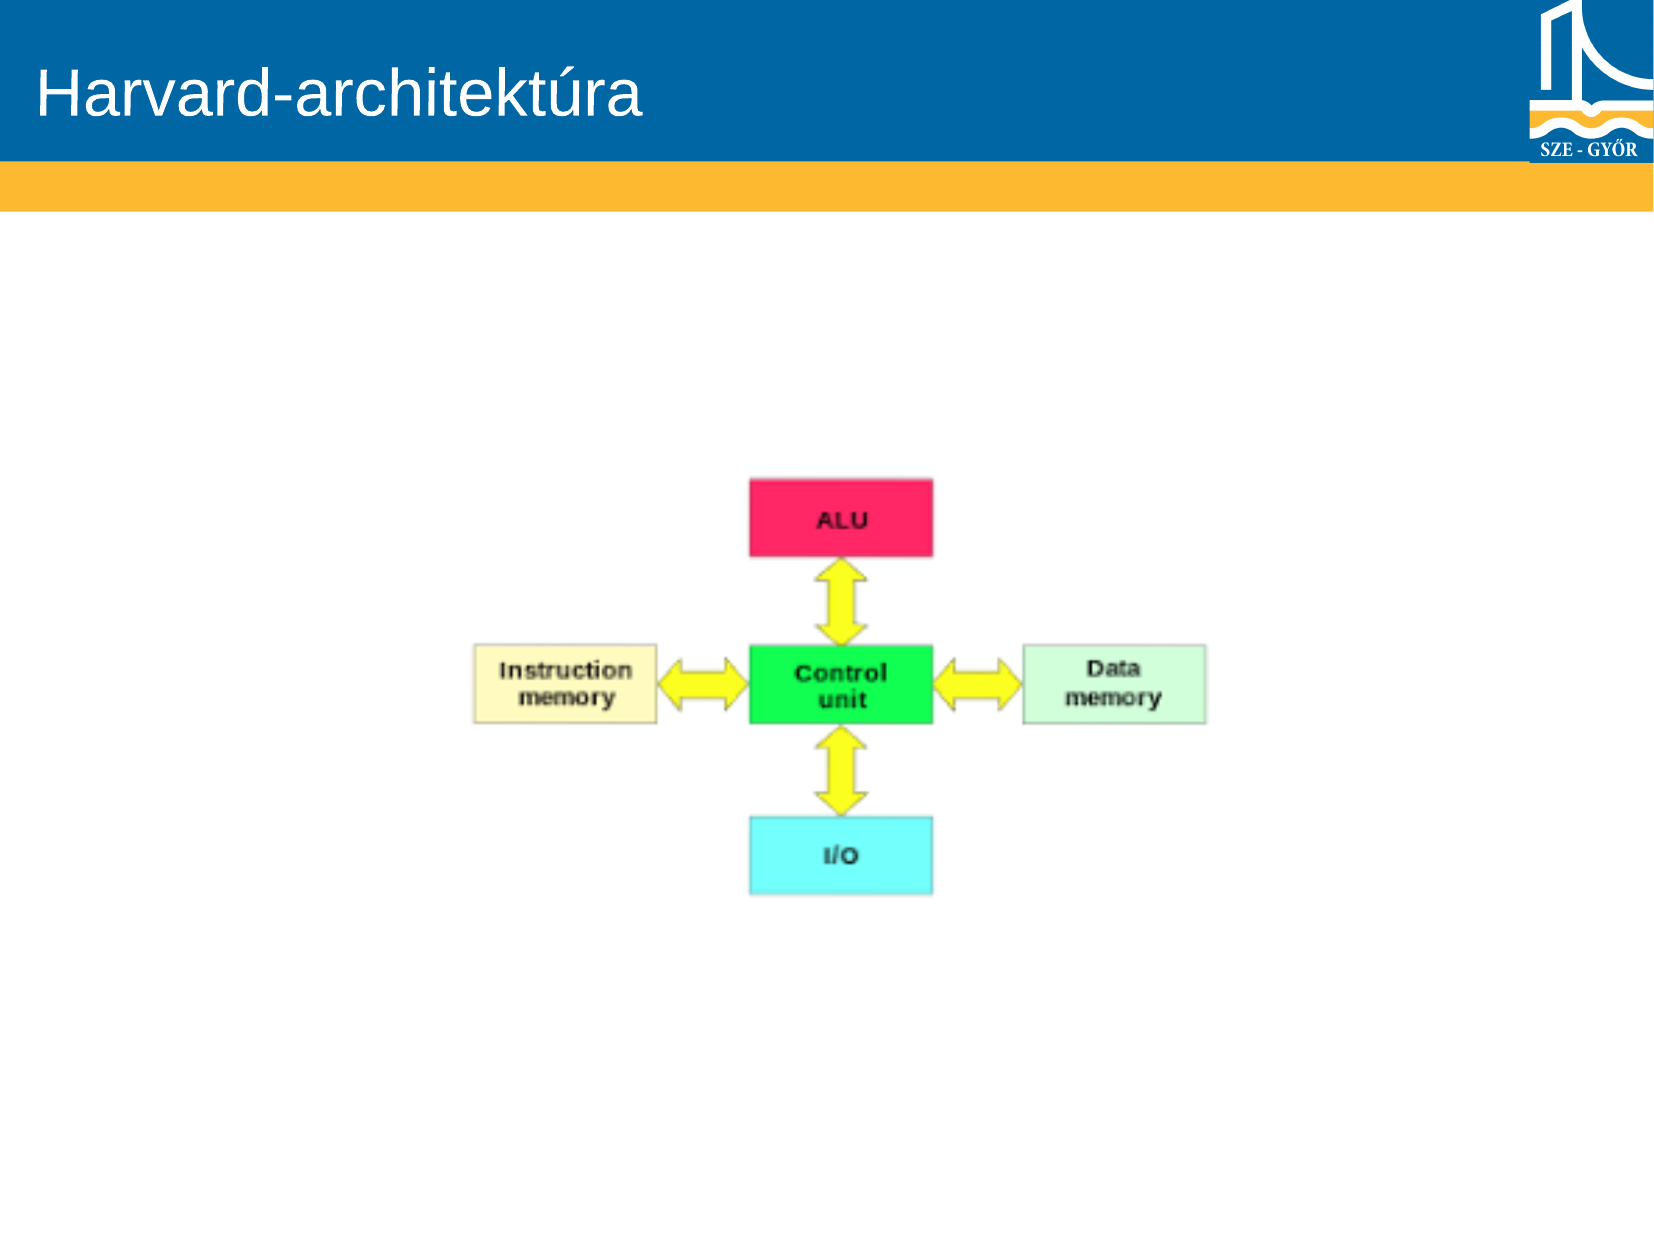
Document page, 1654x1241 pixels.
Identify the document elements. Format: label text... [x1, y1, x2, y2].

text_box Harvard-architektúra [34, 48, 1524, 144]
picture [1529, 0, 1654, 163]
picture [448, 437, 1231, 936]
